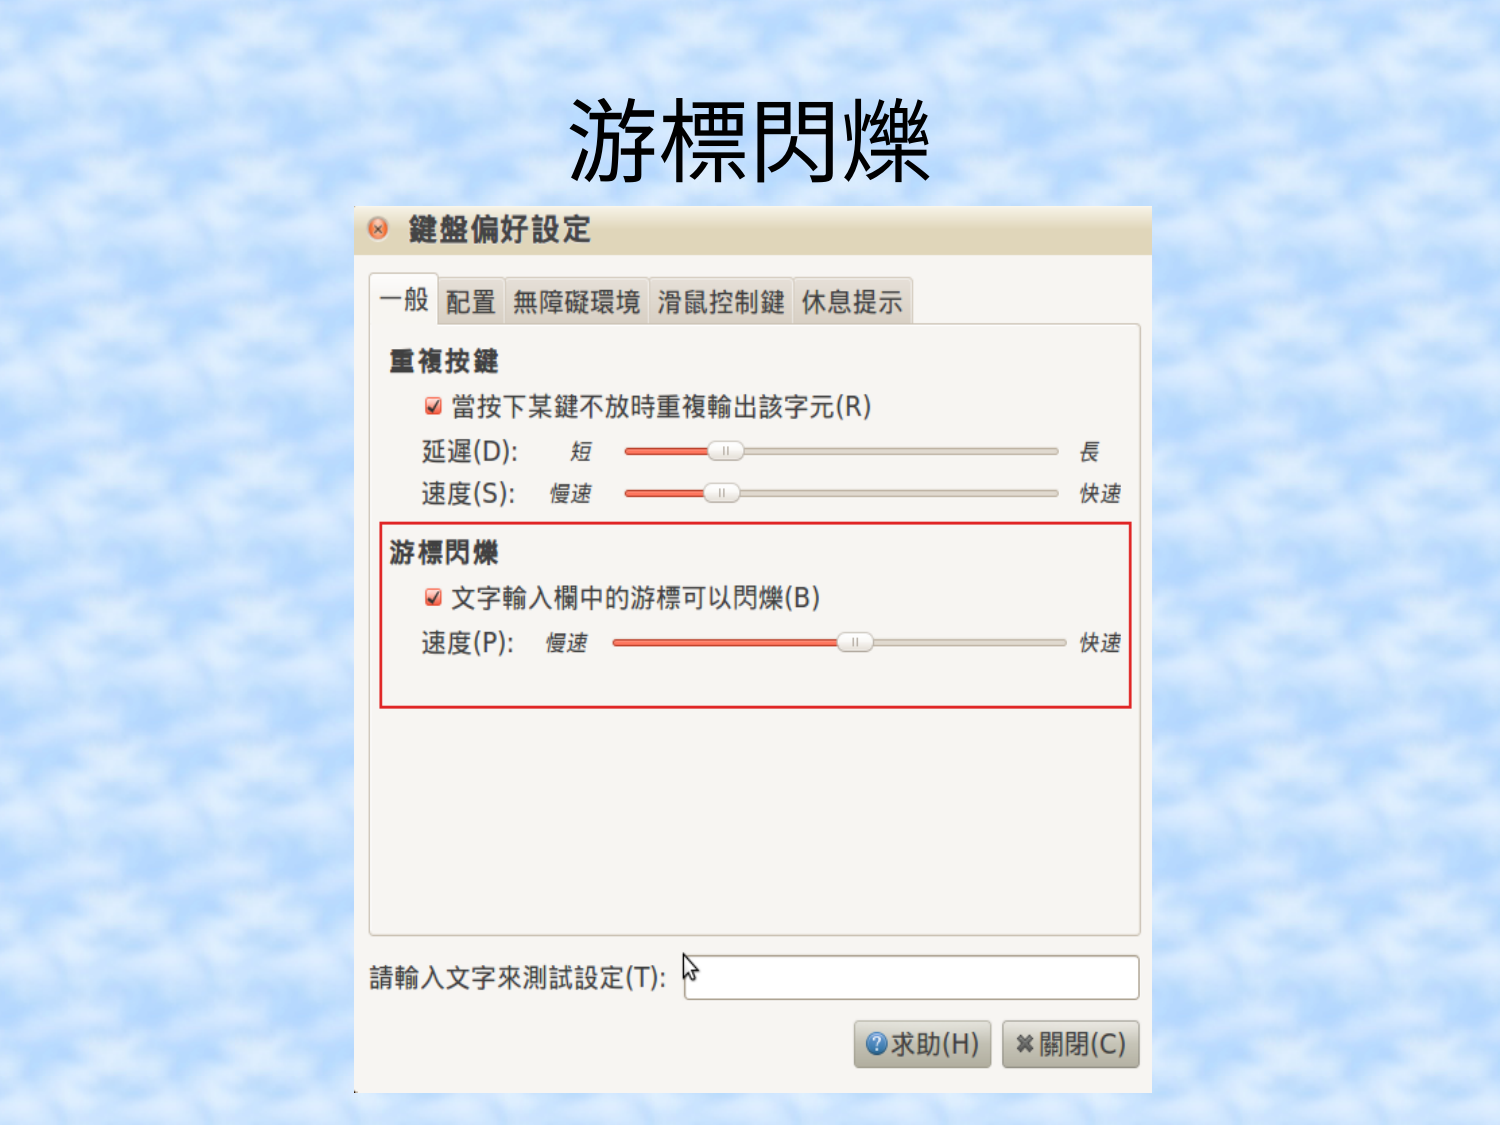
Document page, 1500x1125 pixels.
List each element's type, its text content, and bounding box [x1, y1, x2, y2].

picture [0, 0, 1500, 1125]
title 游標閃爍 [75, 13, 1425, 265]
